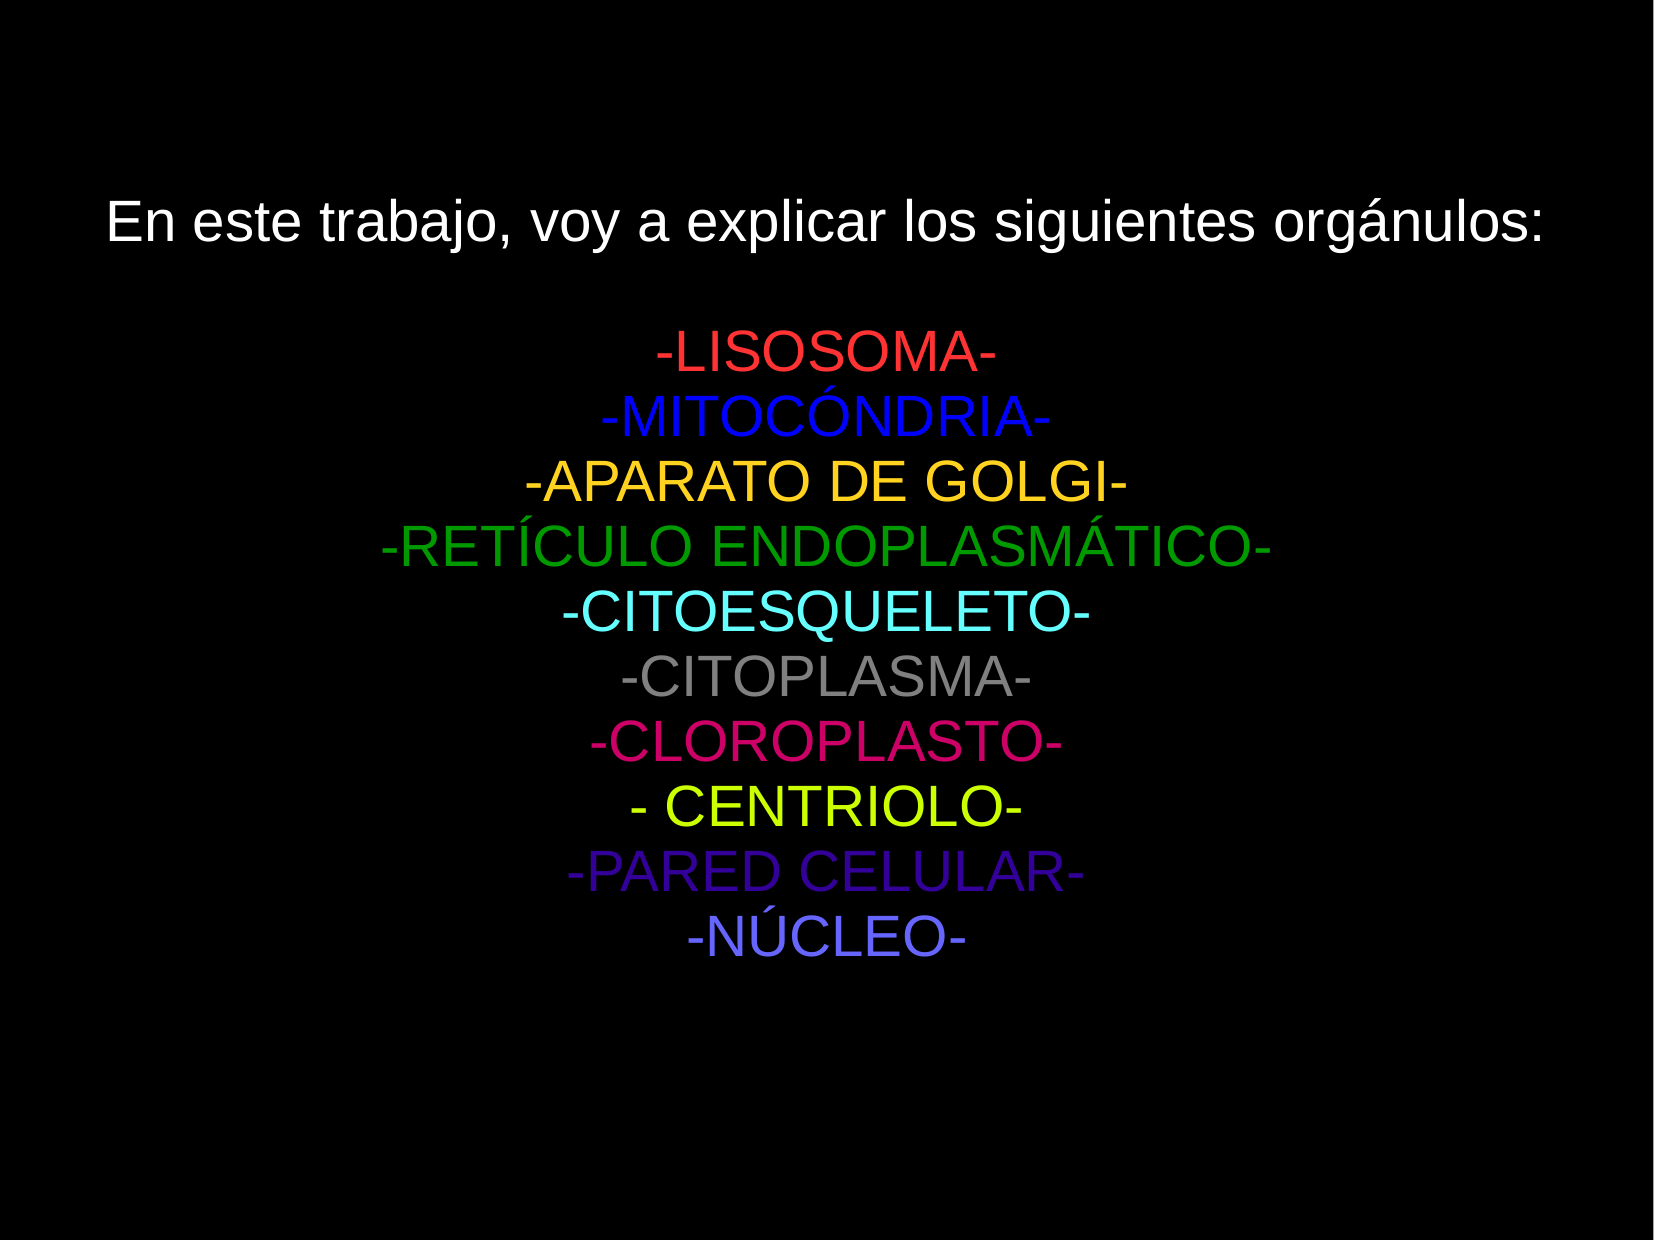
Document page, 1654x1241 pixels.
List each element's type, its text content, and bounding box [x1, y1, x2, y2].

subtitle En este trabajo, voy a explicar los siguientes orgánulos: -LISOSOMA- -MITOCÓNDRIA- -APARATO DE GOLGI- -RETÍCULO ENDOPLASMÁTICO- -CITOESQUELETO- -CITOPLASMA- -CLOROPLASTO- - CENTRIOLO- -PARED CELULAR- -NÚCLEO- [82, 49, 1571, 1109]
